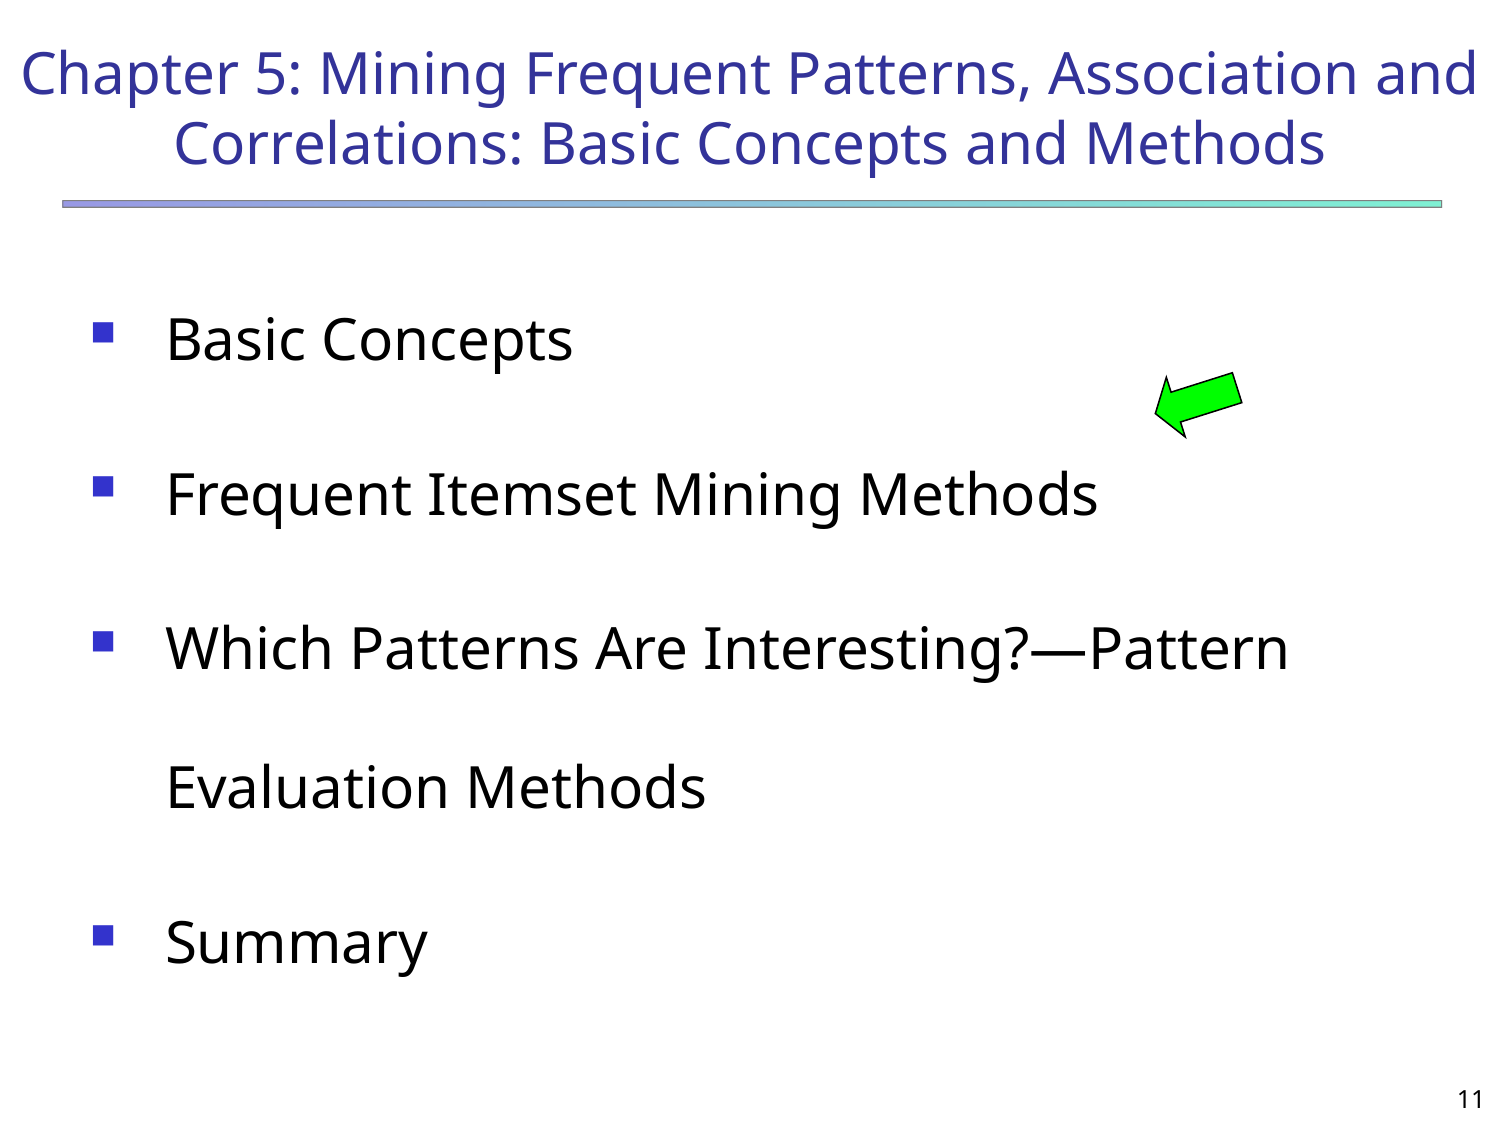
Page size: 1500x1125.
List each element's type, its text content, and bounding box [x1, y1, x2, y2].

list Basic Concepts Frequent Itemset Mining Methods Which Patterns Are Interesting?—Pattern Evaluation Methods Summary [74, 224, 1463, 1063]
text_box [1155, 372, 1242, 437]
title Chapter 5: Mining Frequent Patterns, Association and Correlations: Basic Concepts and Methods [0, 28, 1500, 184]
text_box <number> [1187, 1062, 1500, 1125]
